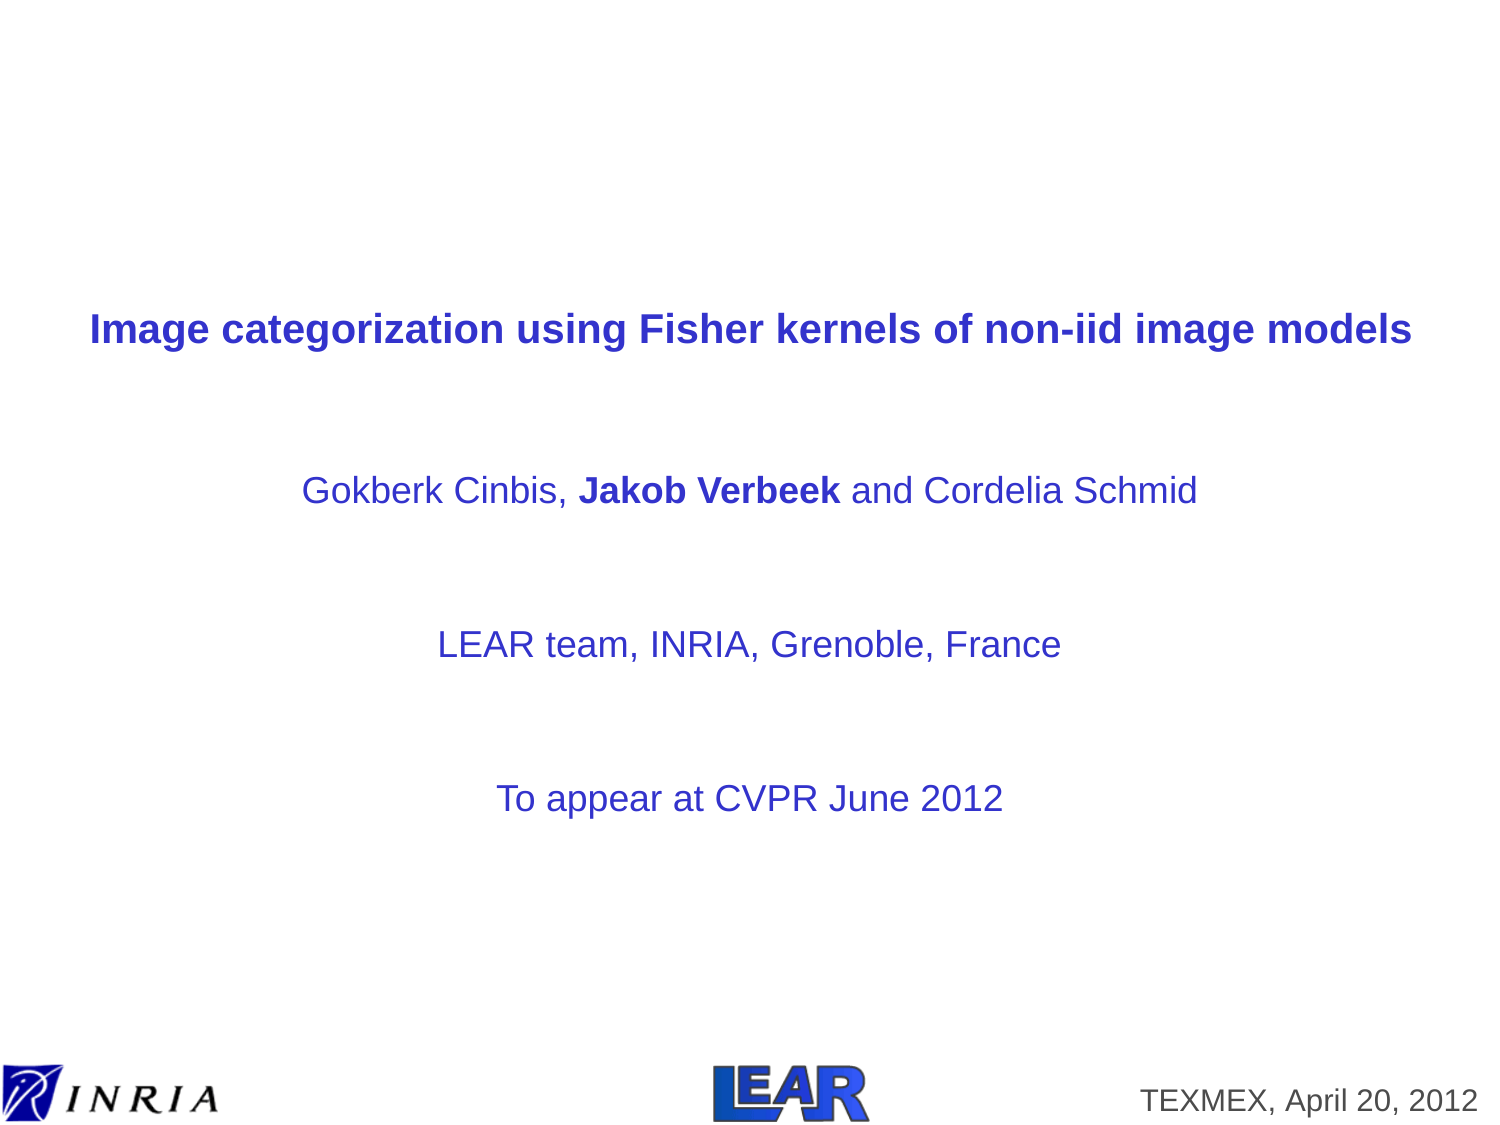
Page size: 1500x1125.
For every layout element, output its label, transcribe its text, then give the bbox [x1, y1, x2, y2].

picture [0, 1050, 361, 1125]
title Image categorization using Fisher kernels of non-iid image models [47, 247, 1455, 411]
picture [709, 1063, 872, 1124]
subtitle Gokberk Cinbis, Jakob Verbeek and Cordelia Schmid LEAR team, INRIA, Grenoble, France To appear at CVPR June 2012 [75, 468, 1425, 820]
